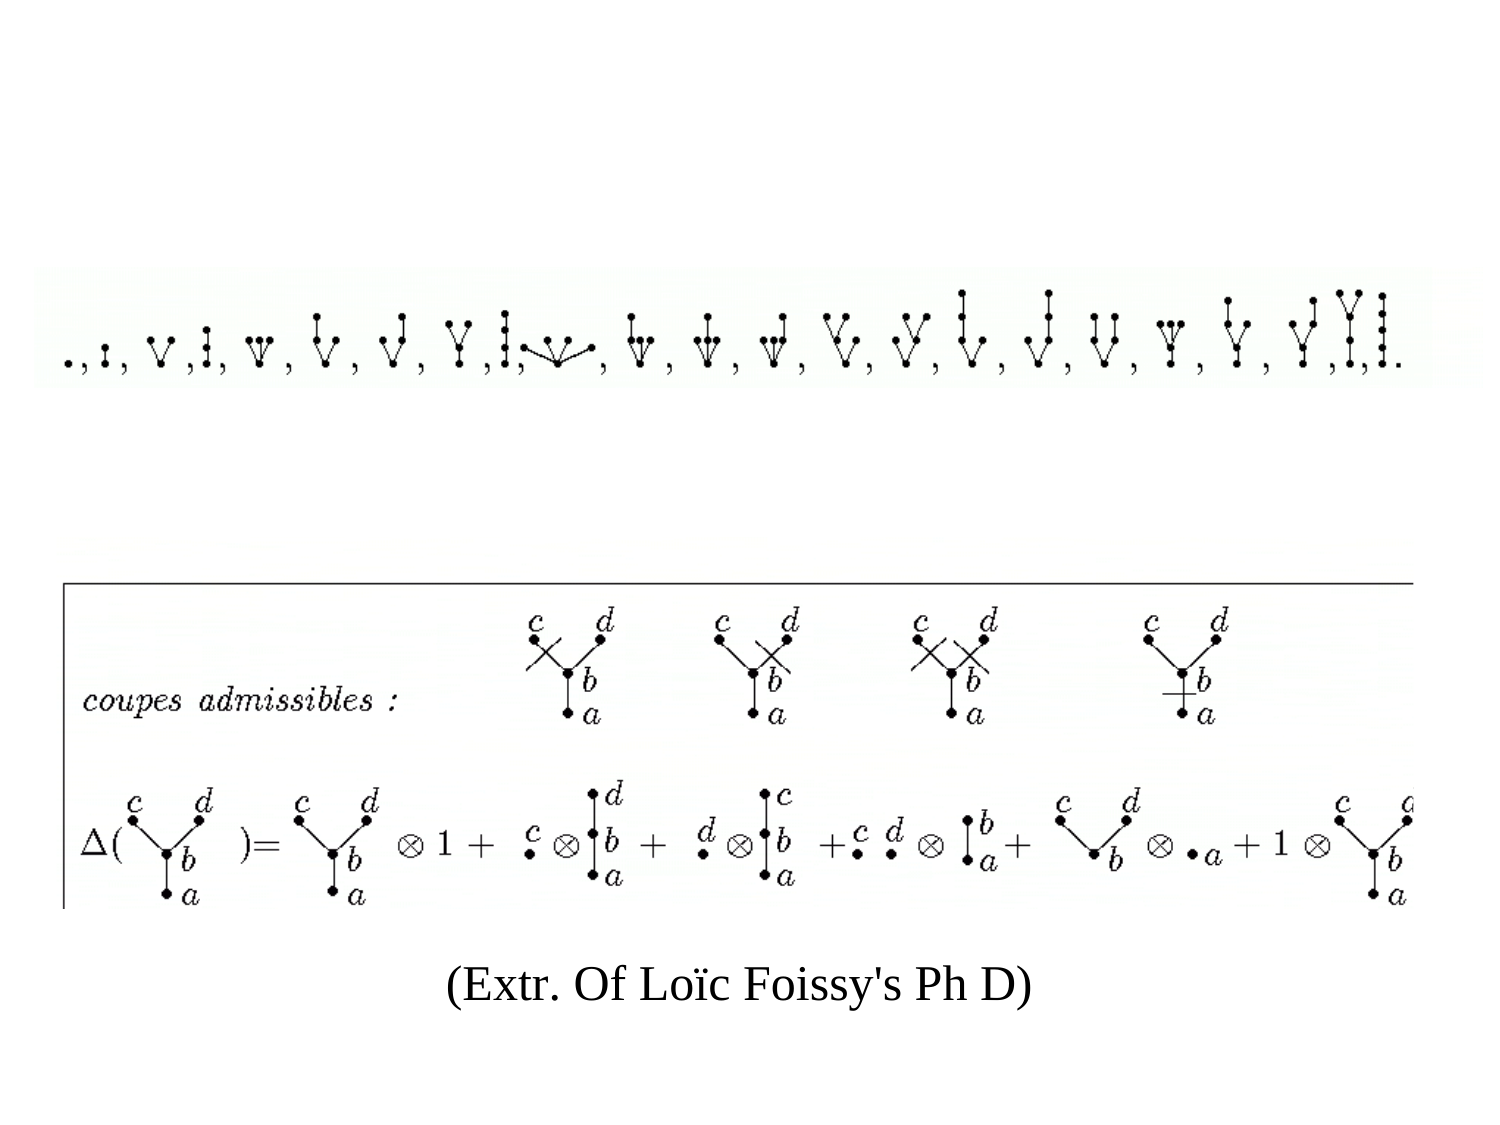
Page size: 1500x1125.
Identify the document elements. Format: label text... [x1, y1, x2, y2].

picture [56, 537, 1414, 909]
text_box (Extr. Of Loïc Foissy's Ph D) [431, 950, 1048, 1022]
picture [34, 267, 1483, 388]
